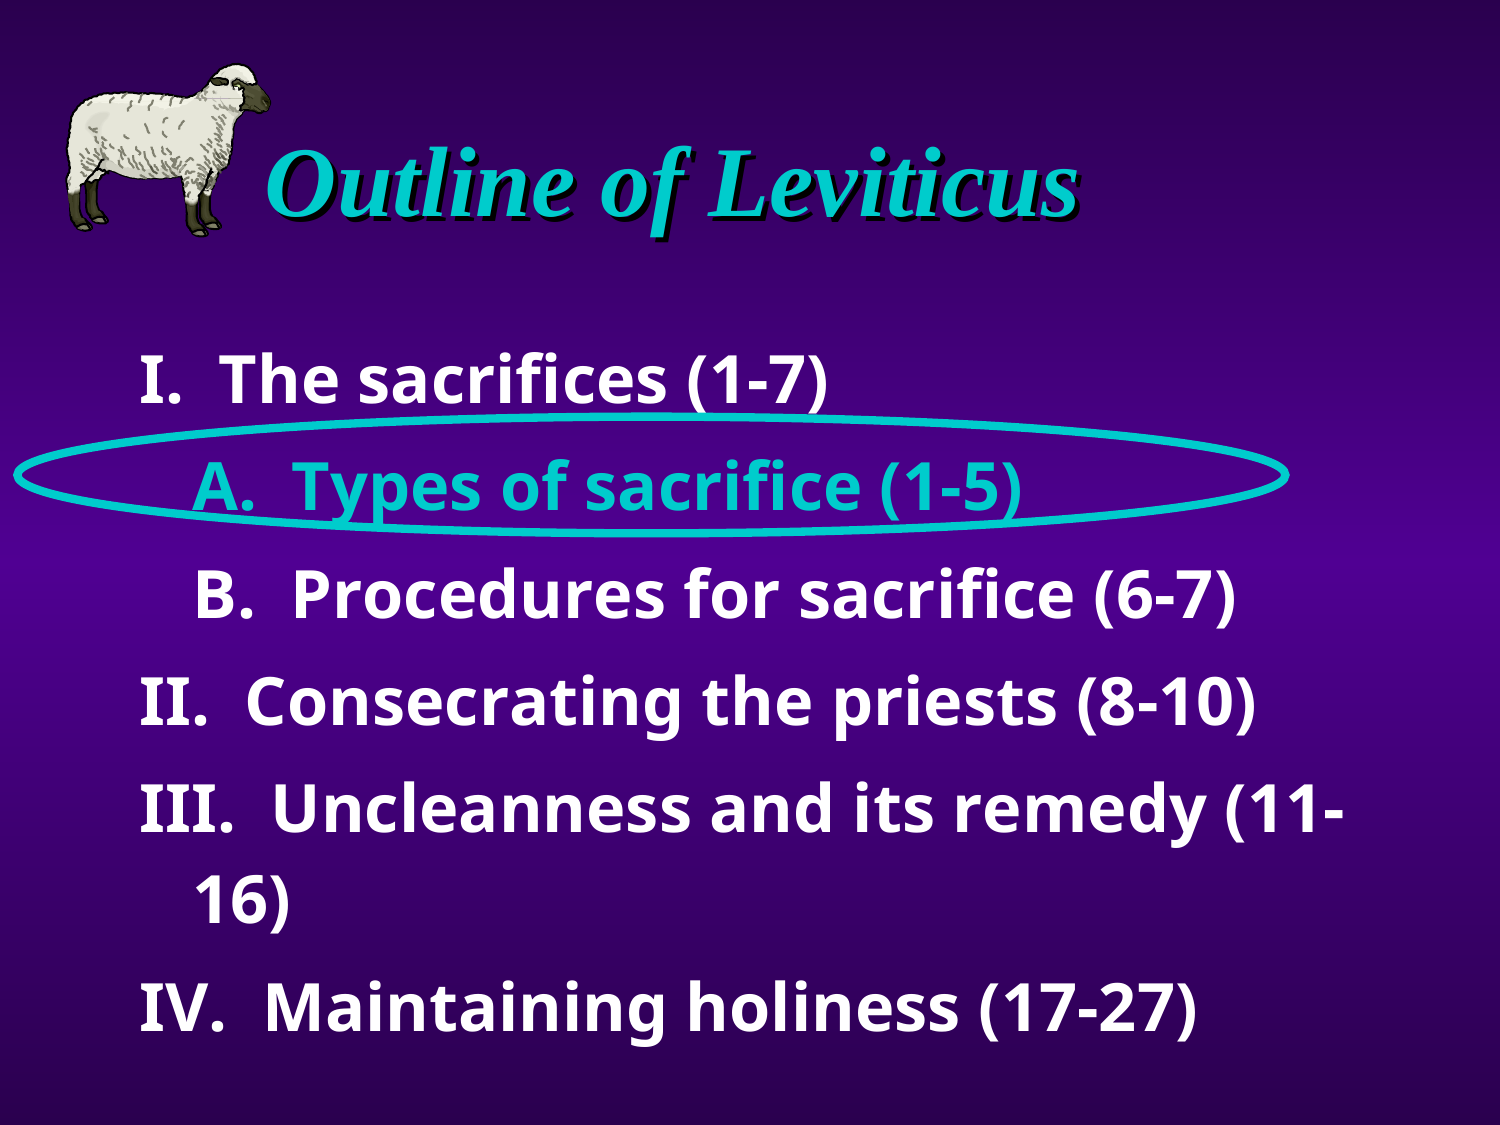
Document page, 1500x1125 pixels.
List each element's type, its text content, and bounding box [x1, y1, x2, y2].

title Outline of Leviticus [249, 78, 1388, 288]
list I. The sacrifices (1-7) A. Types of sacrifice (1-5) B. Procedures for sacrifice (6-7) II. Consecrating the priests (8-10) III. Uncleanness and its remedy (11-16) IV. Maintaining holiness (17-27) [125, 421, 1280, 529]
list I. The sacrifices (1-7) A. Types of sacrifice (1-5) B. Procedures for sacrifice (6-7) II. Consecrating the priests (8-10) III. Uncleanness and its remedy (11-16) IV. Maintaining holiness (17-27) [125, 324, 1388, 1001]
